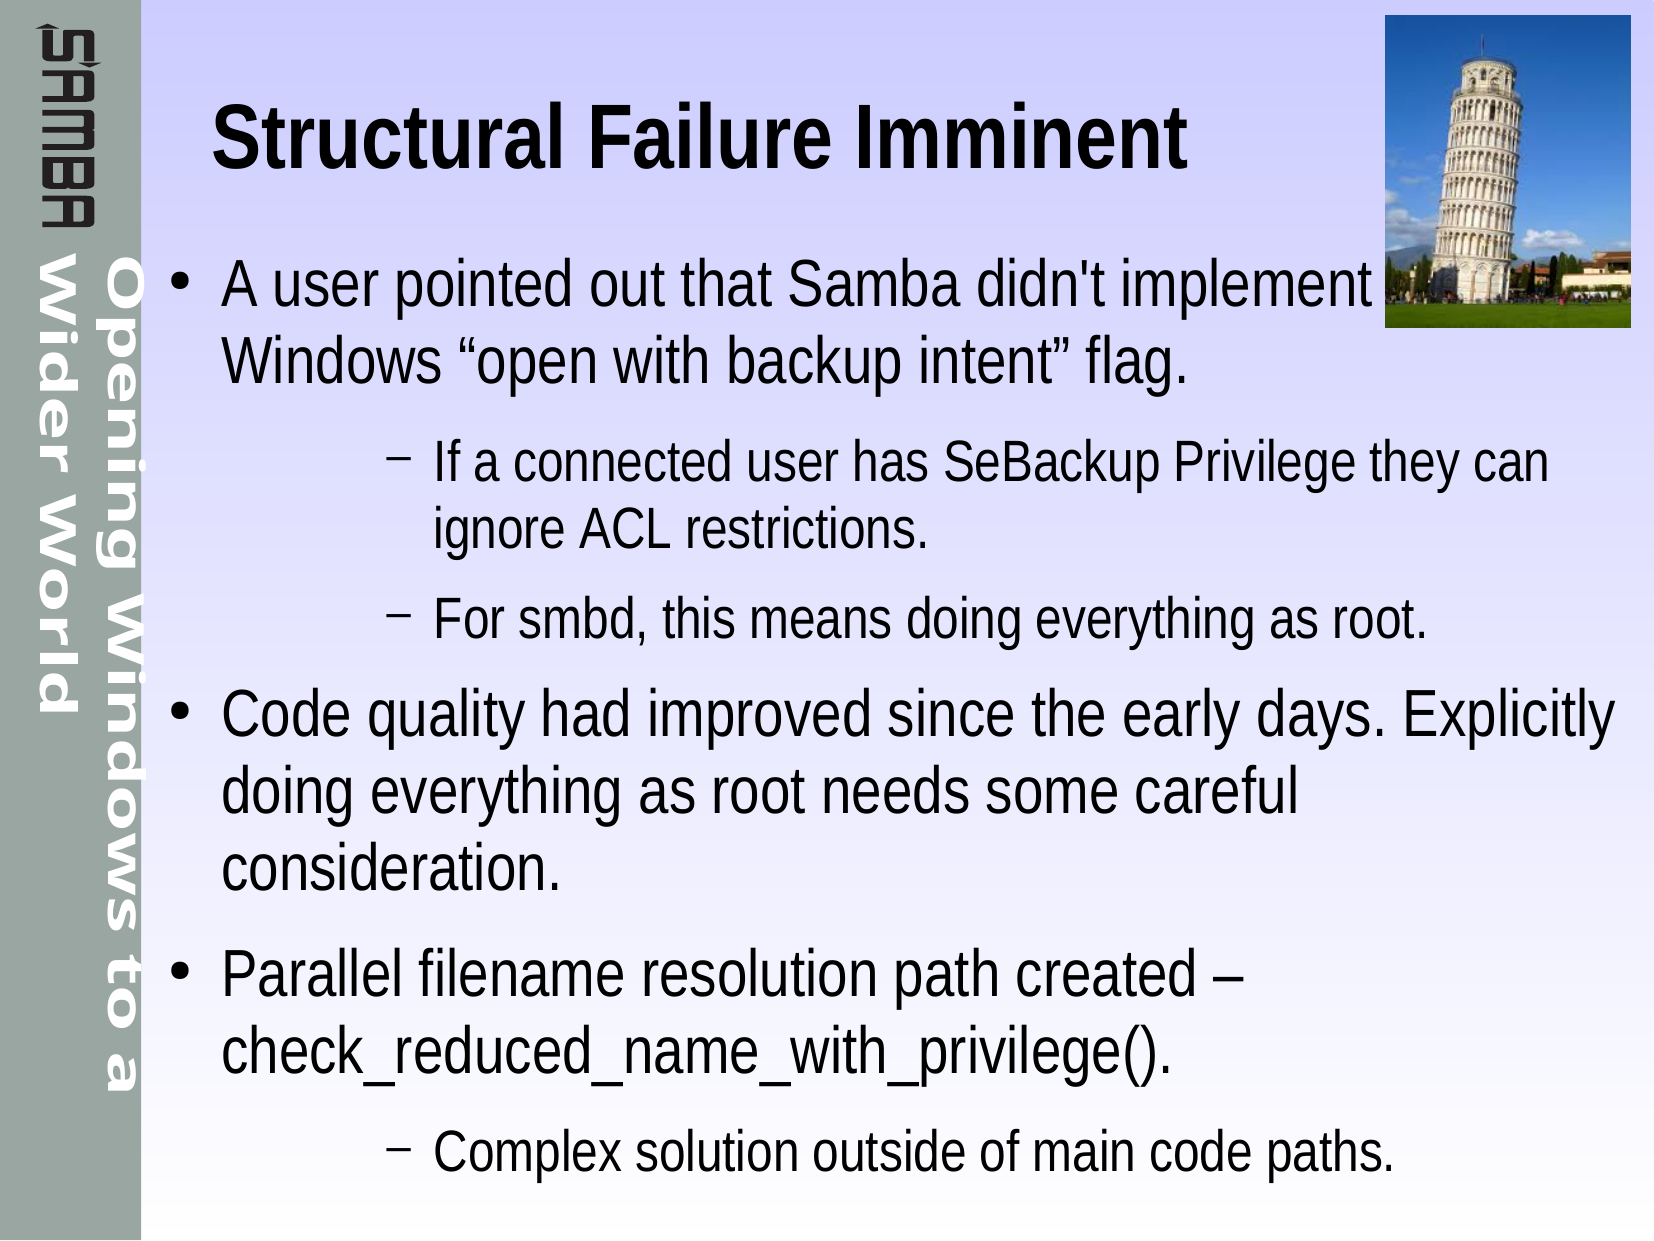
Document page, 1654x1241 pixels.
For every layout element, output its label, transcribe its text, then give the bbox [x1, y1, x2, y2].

picture [1385, 15, 1631, 328]
list A user pointed out that Samba didn't implement the Windows “open with backup intent” flag. If a connected user has SeBackup Privilege they can ignore ACL restrictions. For smbd, this means doing everything as root. Code quality had improved since the early days. Explicitly doing everything as root needs some careful consideration. Parallel filename resolution path created – check_reduced_name_with_privilege(). Complex solution outside of main code paths. [150, 243, 1642, 1186]
title Structural Failure Imminent [188, 52, 1213, 219]
